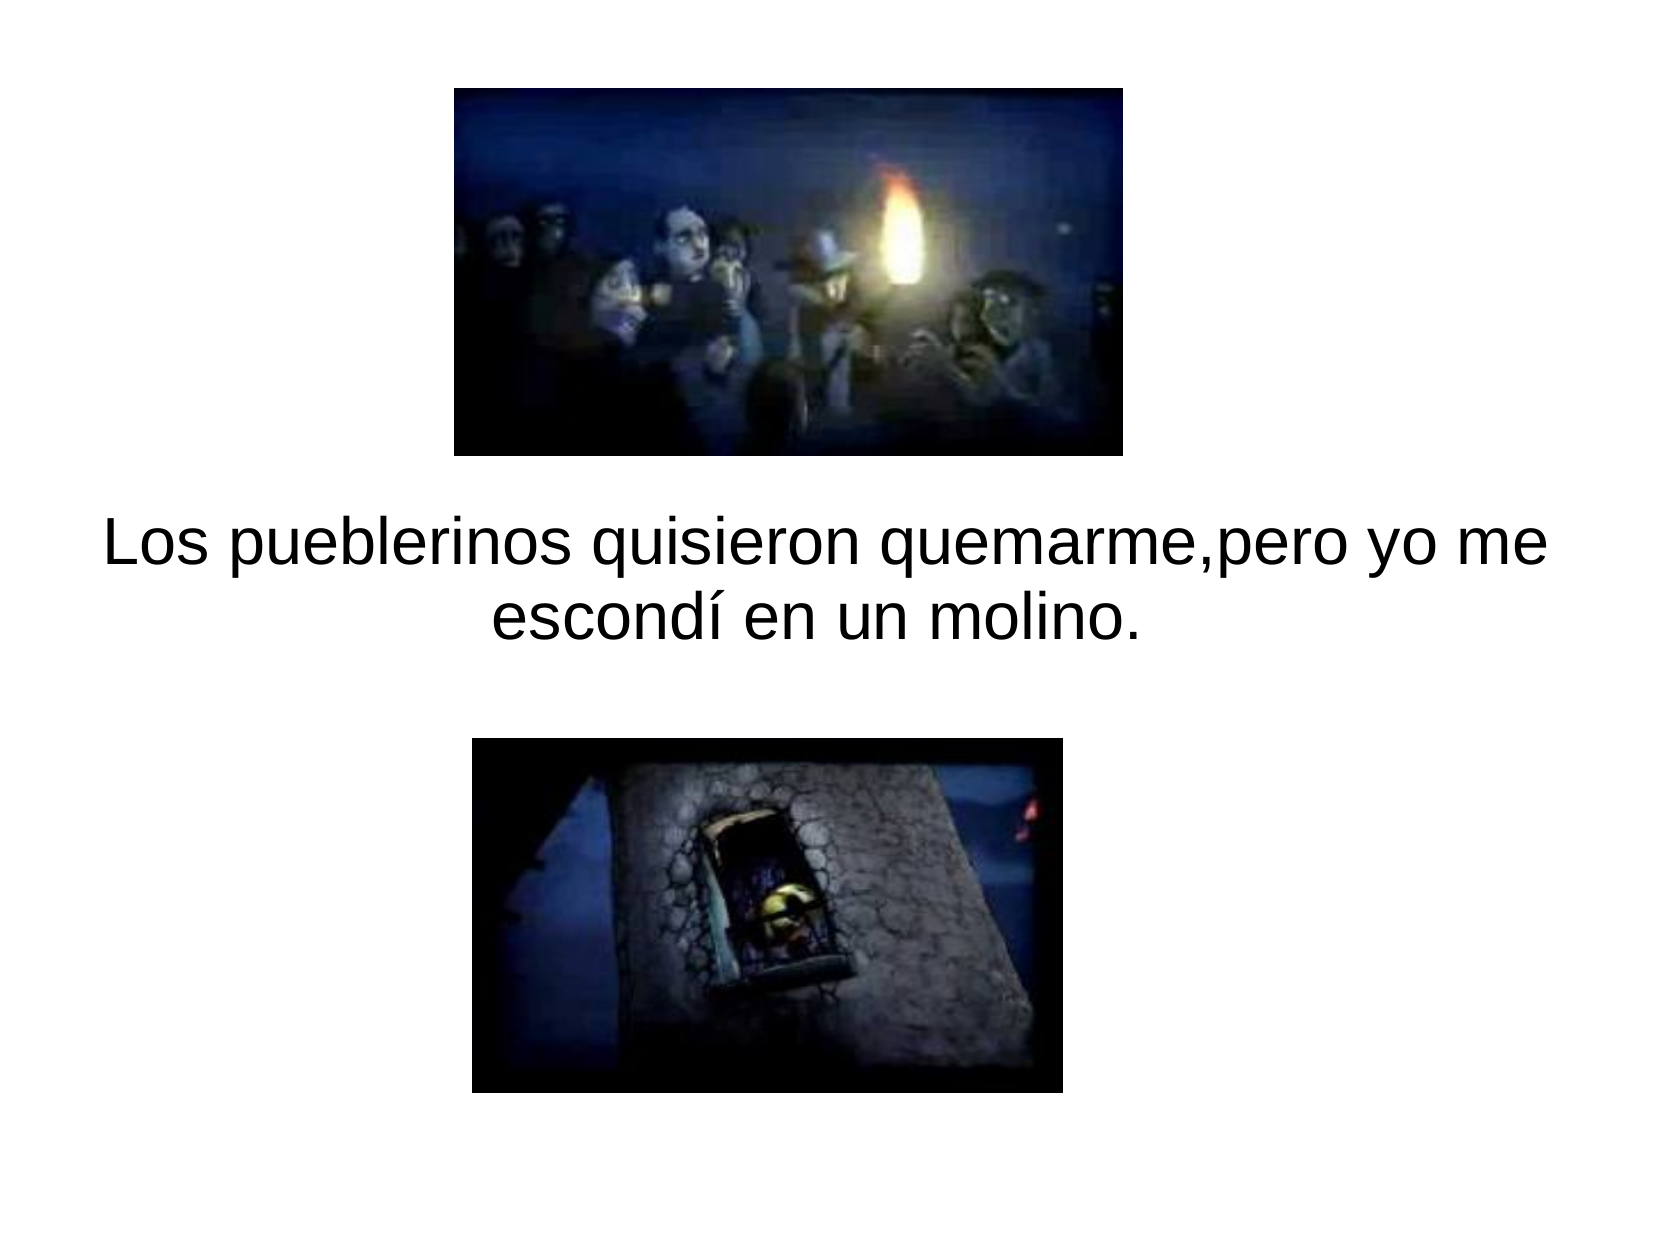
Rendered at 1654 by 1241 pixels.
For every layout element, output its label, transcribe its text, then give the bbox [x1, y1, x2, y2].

subtitle Los pueblerinos quisieron quemarme,pero yo me escondí en un molino. [82, 49, 1571, 1109]
